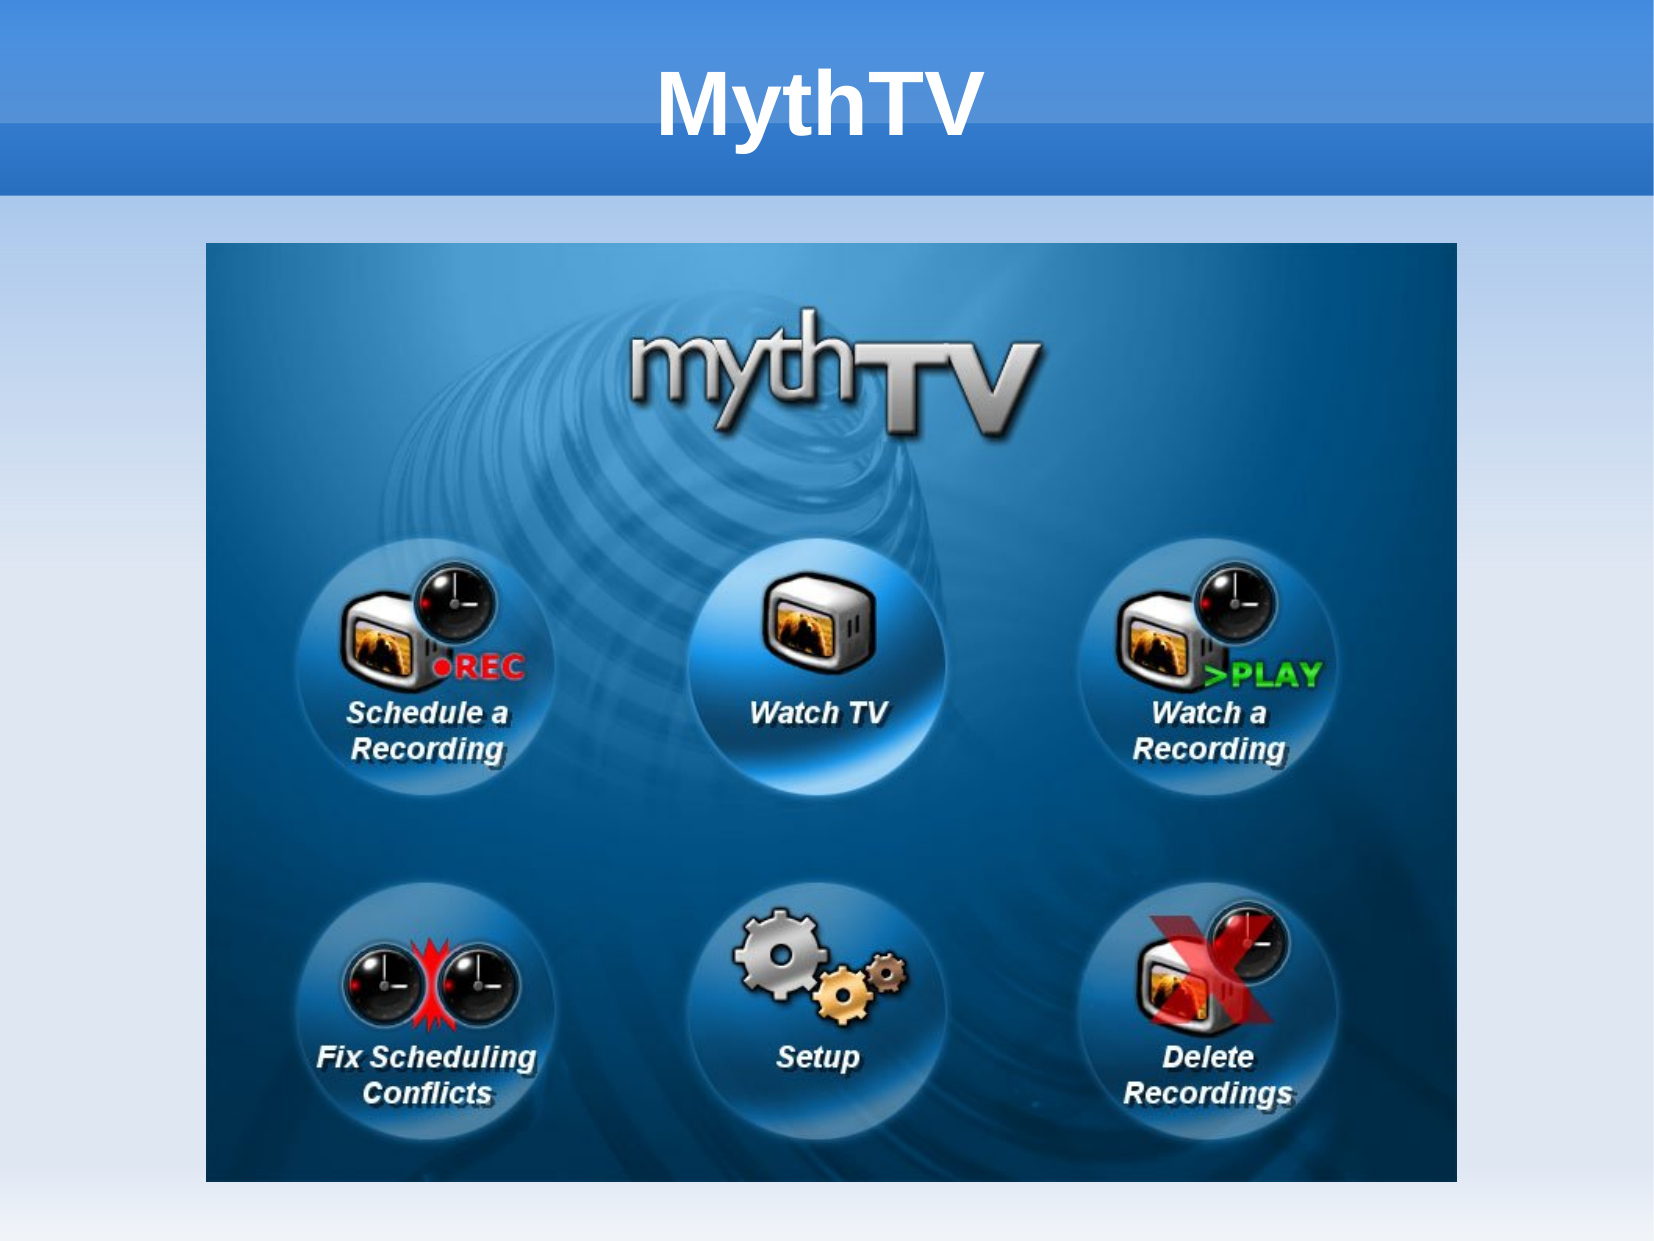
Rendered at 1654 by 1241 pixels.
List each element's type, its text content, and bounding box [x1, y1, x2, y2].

picture [0, 0, 1654, 1241]
title MythTV [76, 7, 1565, 200]
